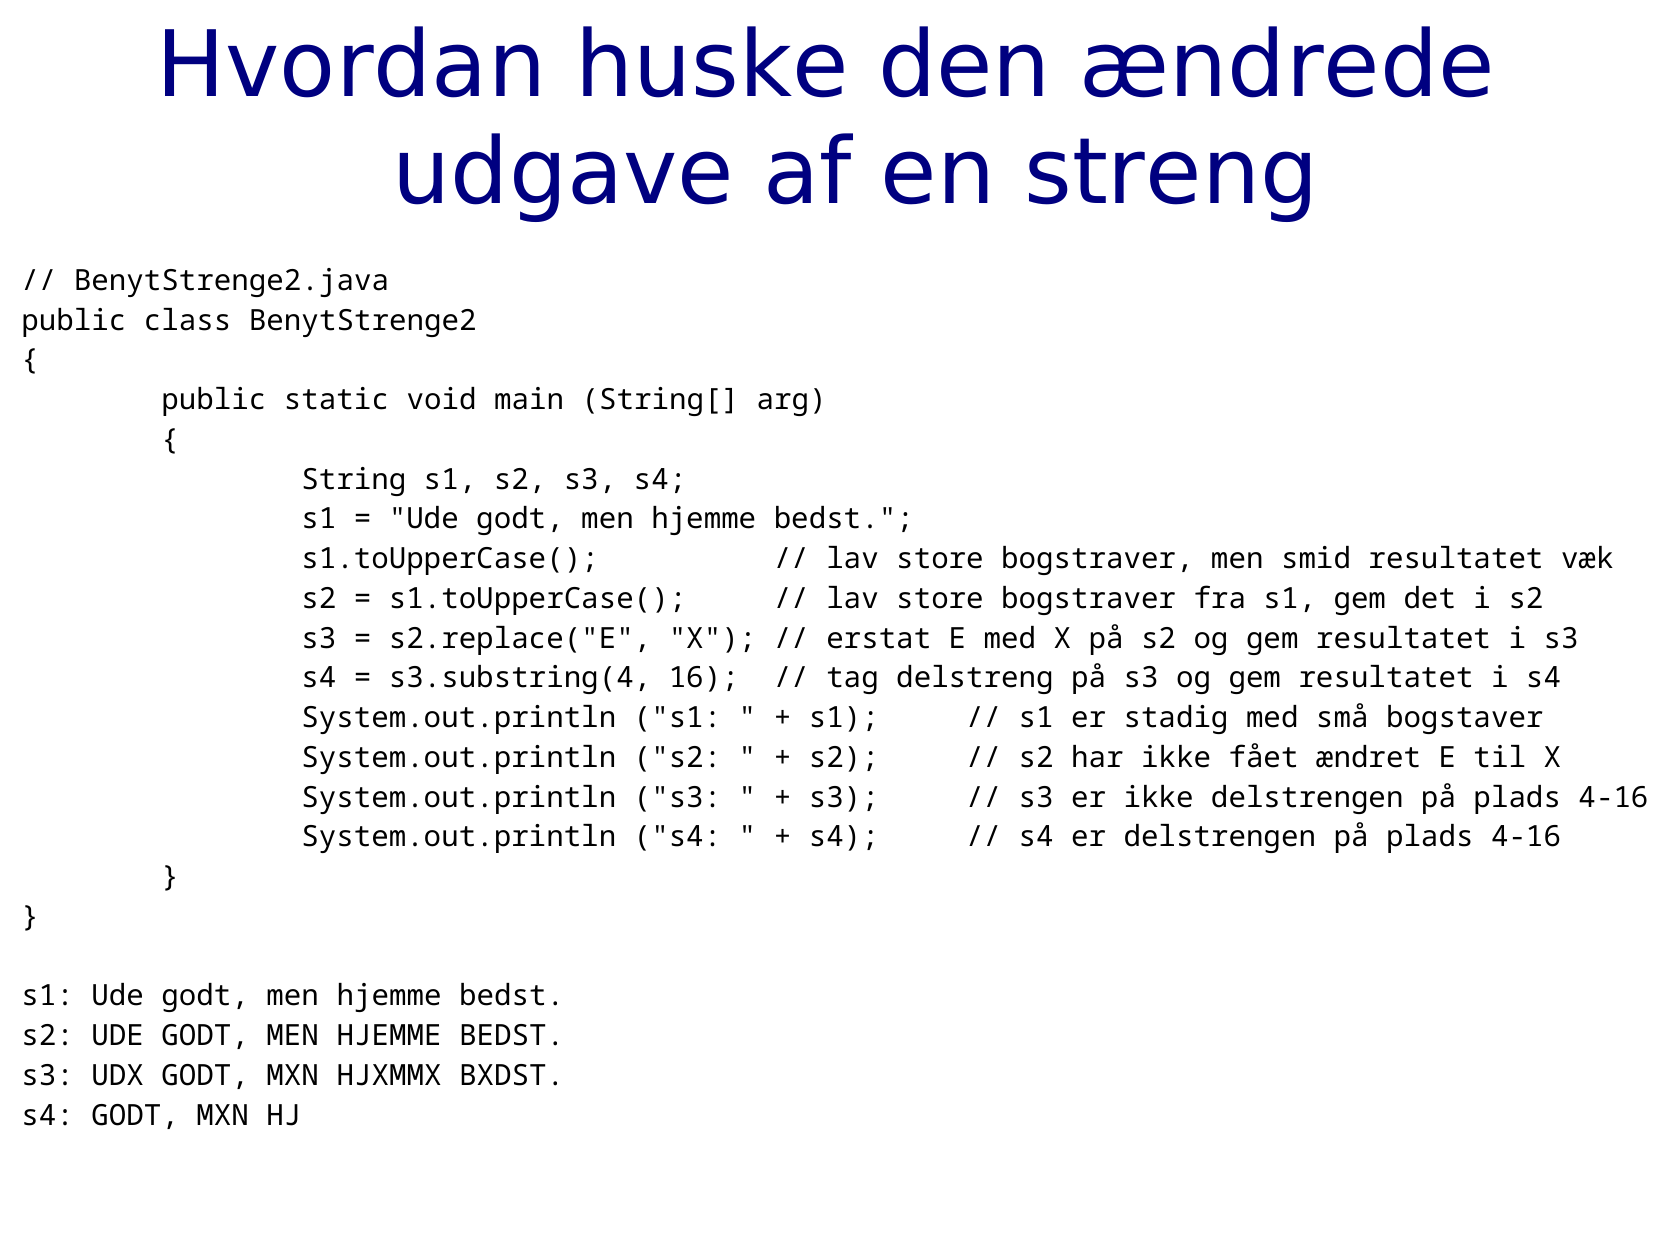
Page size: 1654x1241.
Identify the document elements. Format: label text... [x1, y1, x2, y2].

title Hvordan huske den ændrede udgave af en streng [105, 10, 1549, 225]
text_box // BenytStrenge2.java public class BenytStrenge2 { public static void main (String[] arg) { String s1, s2, s3, s4; s1 = "Ude godt, men hjemme bedst."; s1.toUpperCase(); // lav store bogstraver, men smid resultatet væk s2 = s1.toUpperCase(); // lav store bogstraver fra s1, gem det i s2 s3 = s2.replace("E", "X"); // erstat E med X på s2 og gem resultatet i s3 s4 = s3.substring(4, 16); // tag delstreng på s3 og gem resultatet i s4 System.out.println ("s1: " + s1); // s1 er stadig med små bogstaver System.out.println ("s2: " + s2); // s2 har ikke fået ændret E til X System.out.println ("s3: " + s3); // s3 er ikke delstrengen på plads 4-16 System.out.println ("s4: " + s4); // s4 er delstrengen på plads 4-16 } } s1: Ude godt, men hjemme bedst. s2: UDE GODT, MEN HJEMME BEDST. s3: UDX GODT, MXN HJXMMX BXDST. s4: GODT, MXN HJ [21, 259, 1650, 1013]
